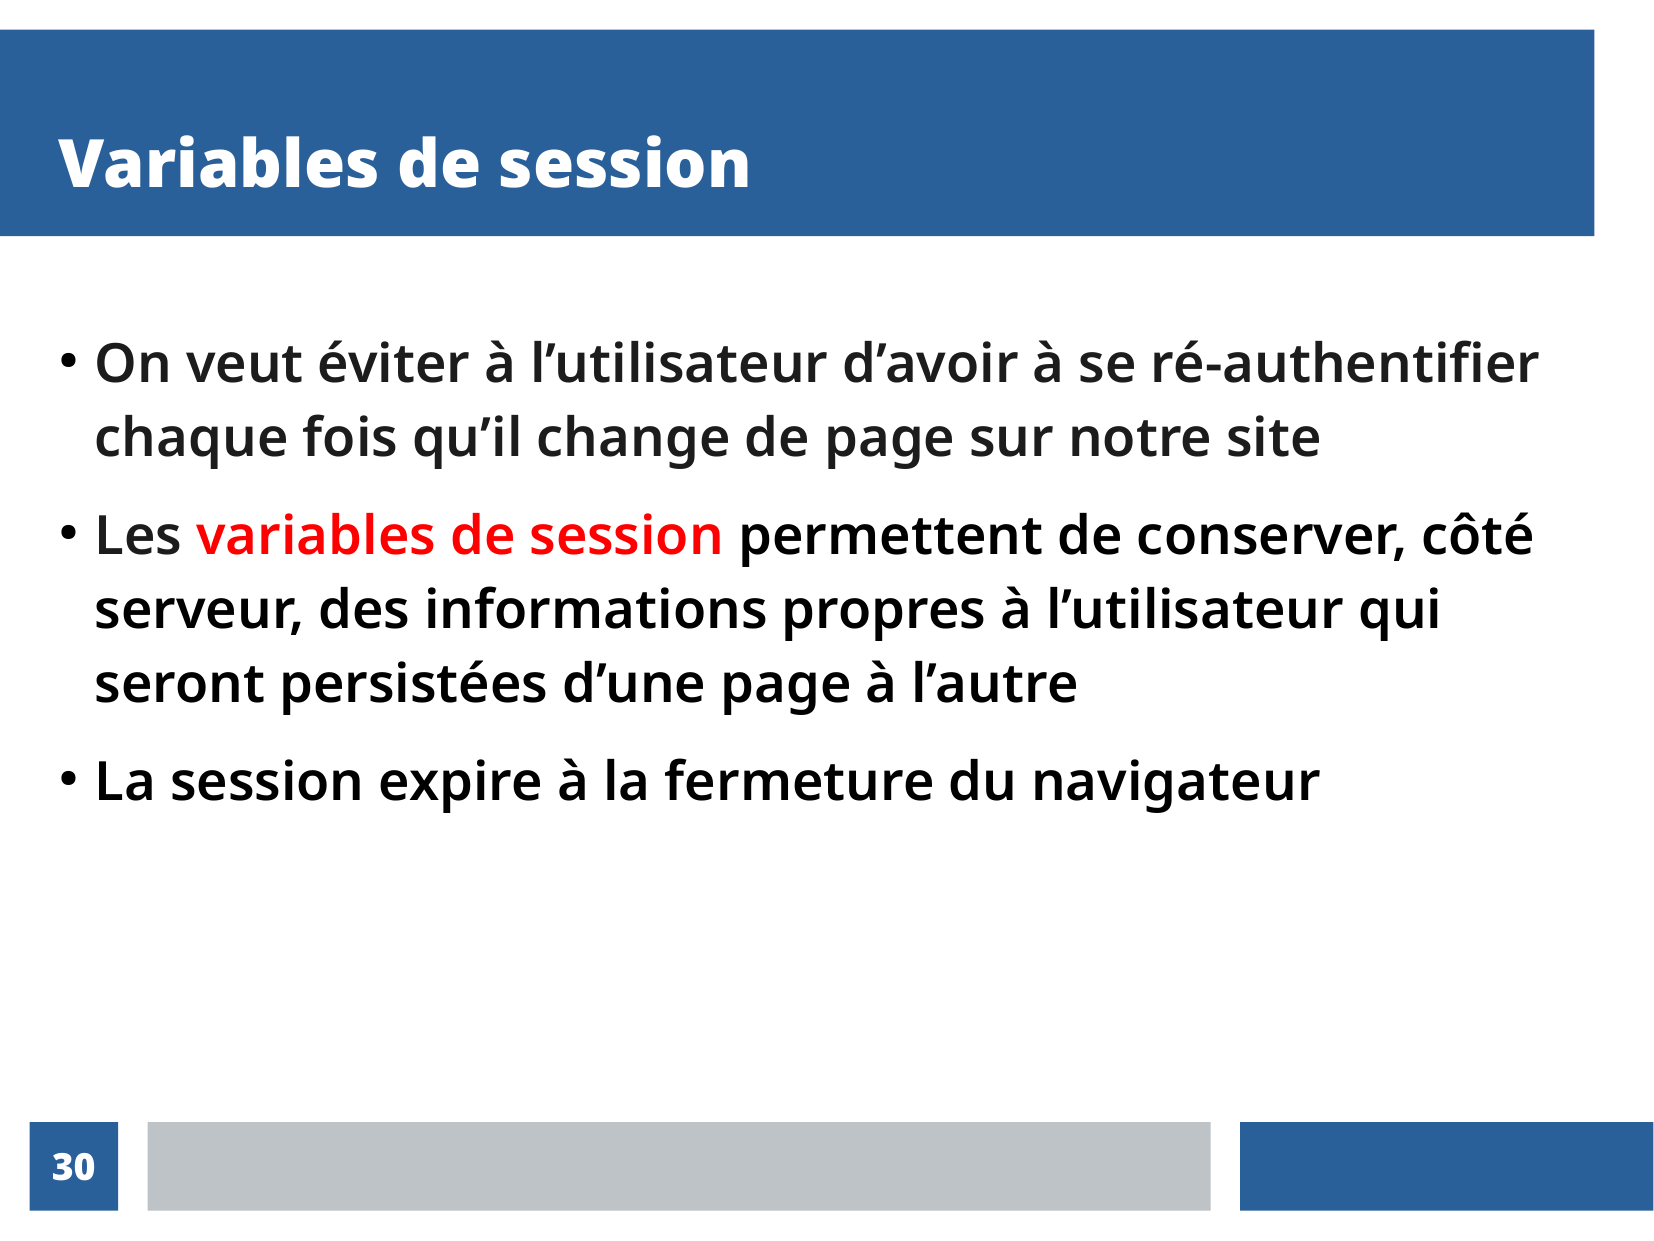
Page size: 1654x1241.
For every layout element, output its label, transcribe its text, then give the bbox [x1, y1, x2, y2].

title Variables de session [59, 59, 1595, 207]
list On veut éviter à l’utilisateur d’avoir à se ré-authentifier chaque fois qu’il change de page sur notre site Les variables de session permettent de conserver, côté serveur, des informations propres à l’utilisateur qui seront persistées d’une page à l’autre La session expire à la fermeture du navigateur [59, 324, 1565, 1093]
